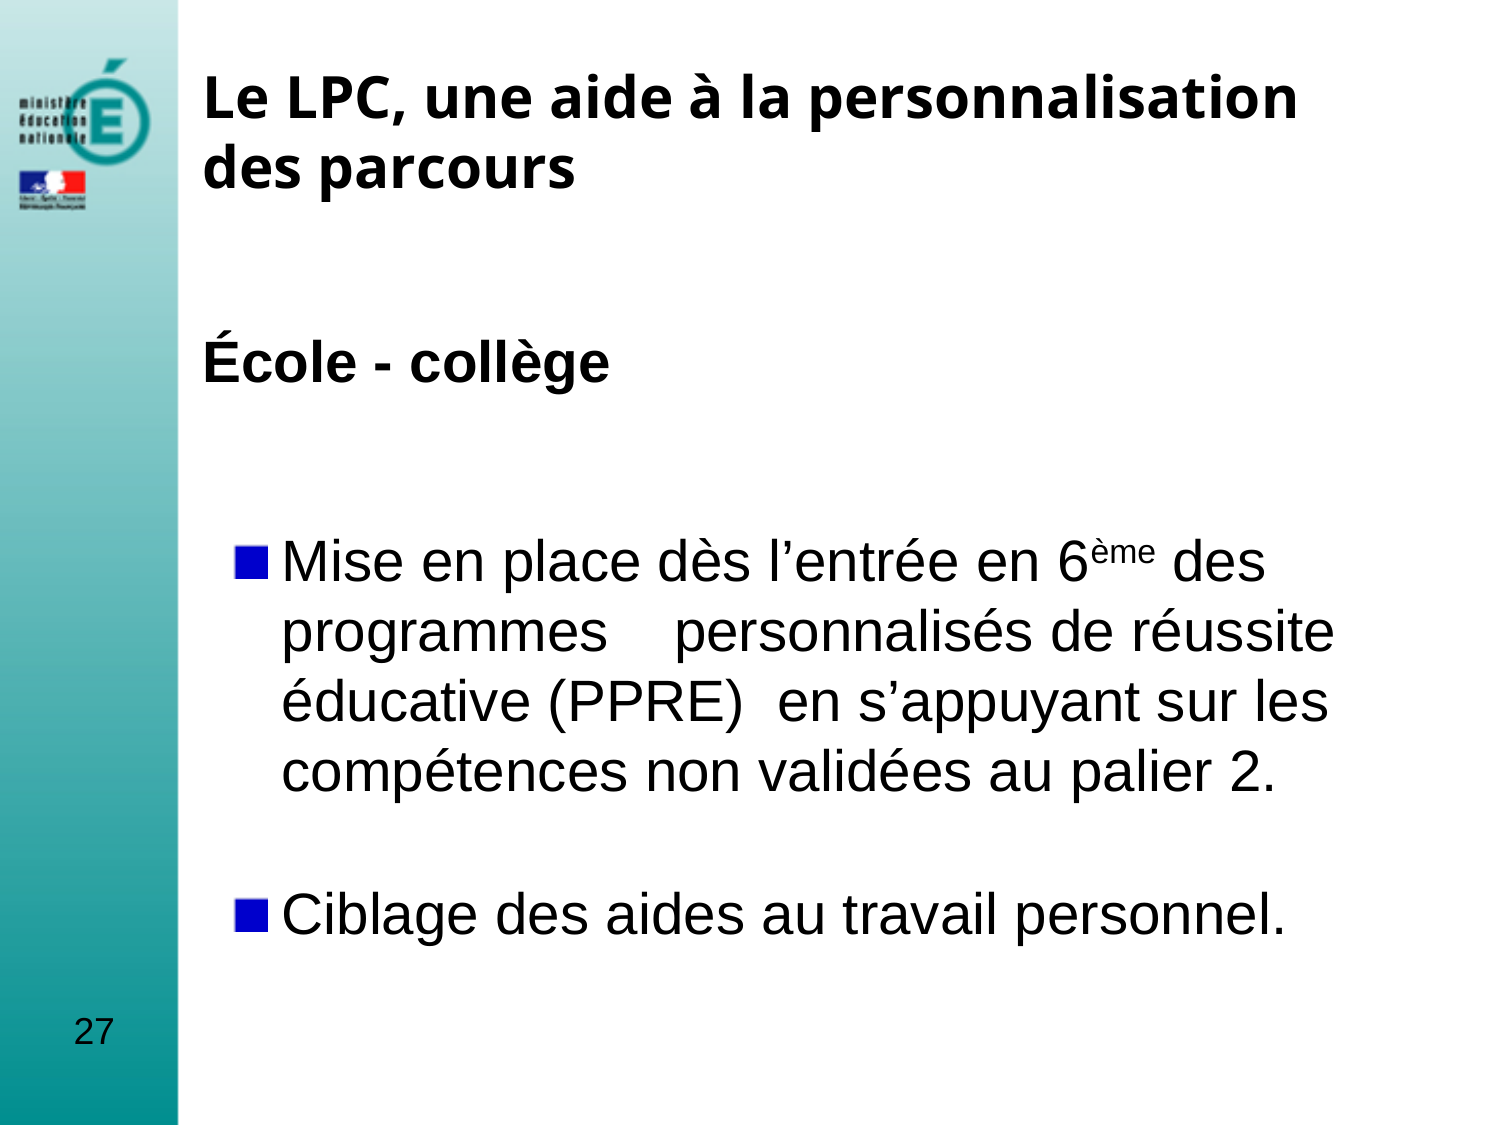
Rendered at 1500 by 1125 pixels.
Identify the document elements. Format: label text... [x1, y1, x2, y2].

text_box <numéro> [41, 999, 148, 1060]
picture [225, 536, 268, 579]
text_box École - collège [187, 316, 1344, 423]
text_box Mise en place dès l’entrée en 6ème des programmes personnalisés de réussite éducative (PPRE) en s’appuyant sur les compétences non validées au palier 2. Ciblage des aides au travail personnel. [210, 515, 1500, 954]
picture [225, 889, 268, 932]
title Le LPC, une aide à la personnalisation des parcours [187, 35, 1388, 225]
picture [0, 0, 179, 1125]
